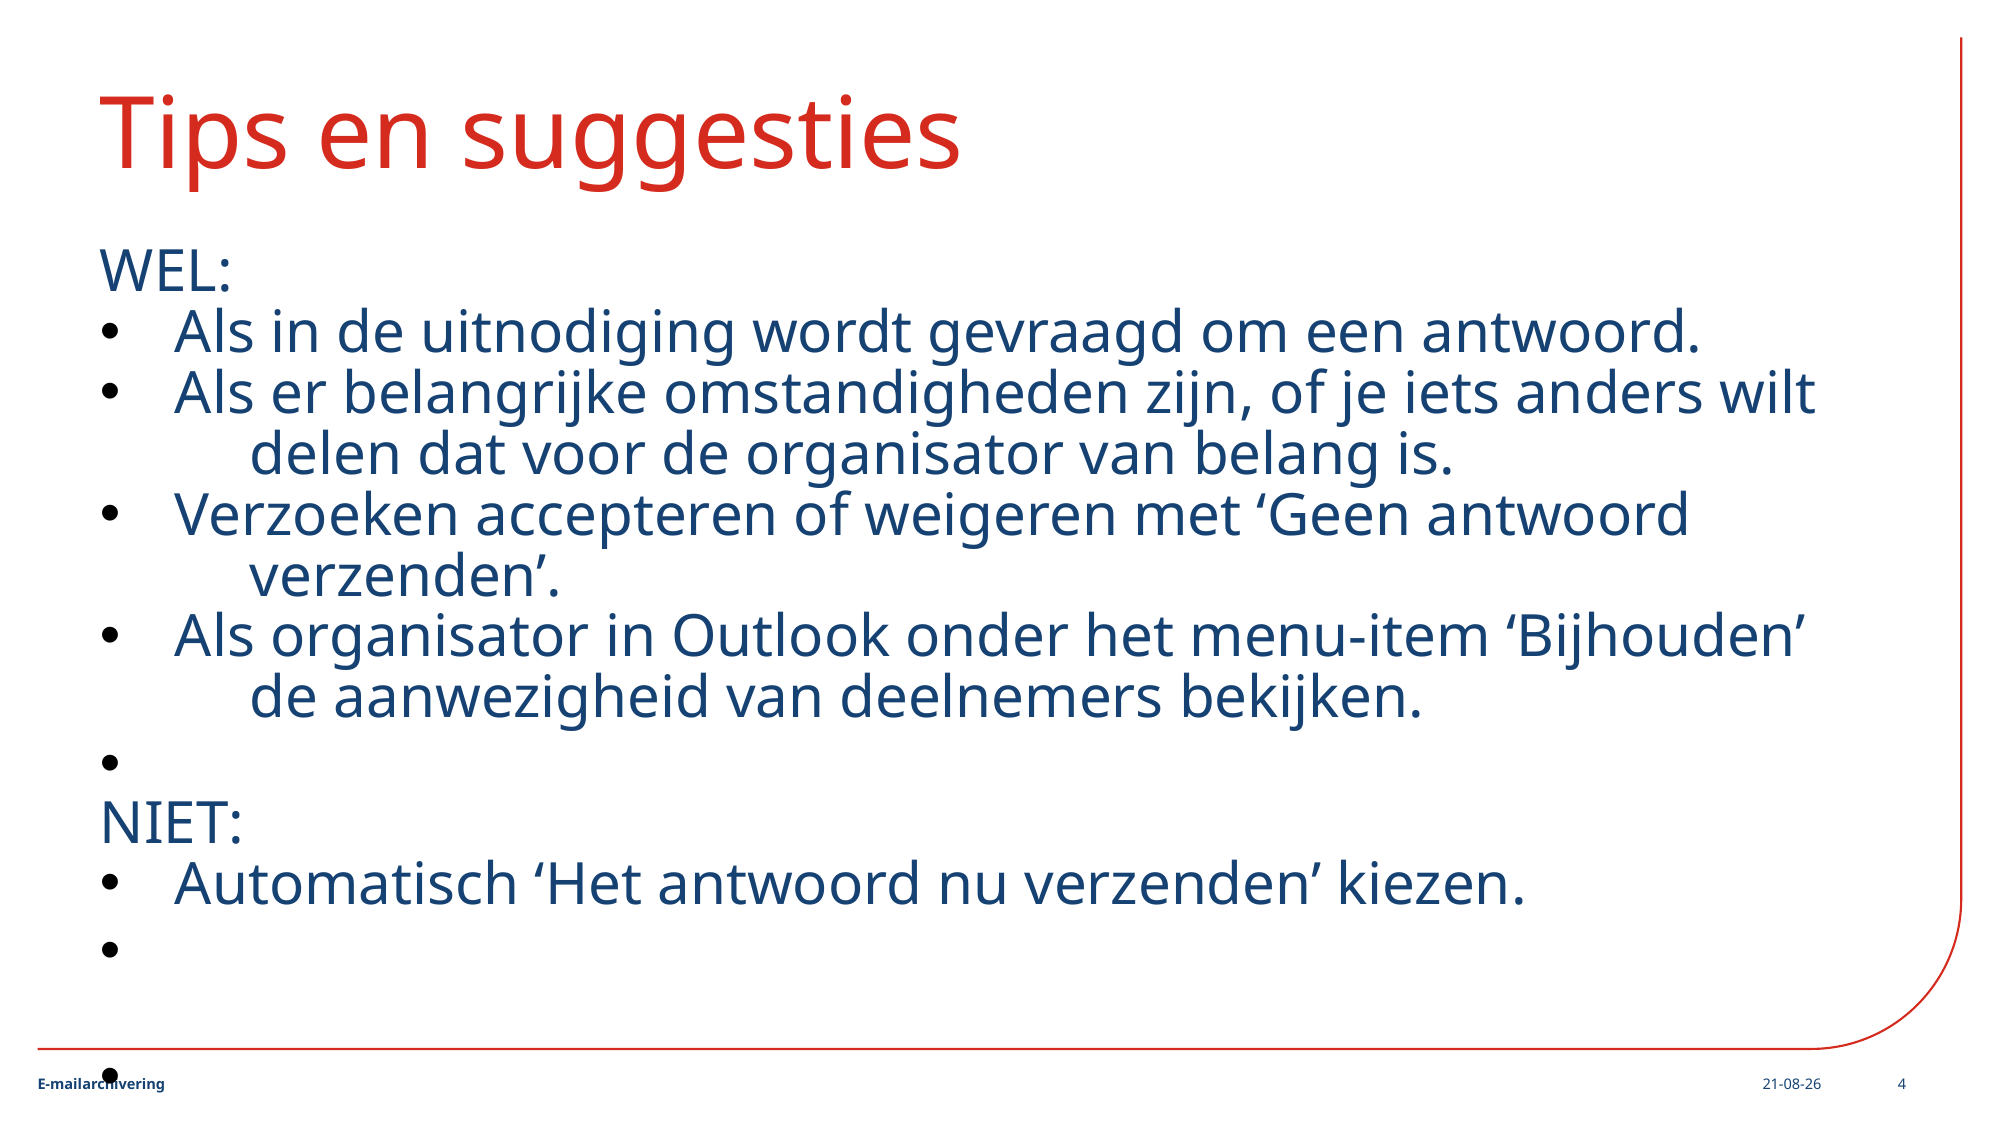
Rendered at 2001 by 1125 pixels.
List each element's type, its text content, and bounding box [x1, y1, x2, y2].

text_box 17 maart 2026 [1762, 1074, 1888, 1117]
title Tips en suggesties [99, 85, 1876, 204]
text_box WEL: Als in de uitnodiging wordt gevraagd om een antwoord. Als er belangrijke omstandigheden zijn, of je iets anders wilt delen dat voor de organisator van belang is. Verzoeken accepteren of weigeren met ‘Geen antwoord verzenden’. Als organisator in Outlook onder het menu-item ‘Bijhouden’ de aanwezigheid van deelnemers bekijken. NIET: Automatisch ‘Het antwoord nu verzenden’ kiezen. [99, 243, 1876, 979]
text_box 4 [1897, 1074, 1963, 1117]
